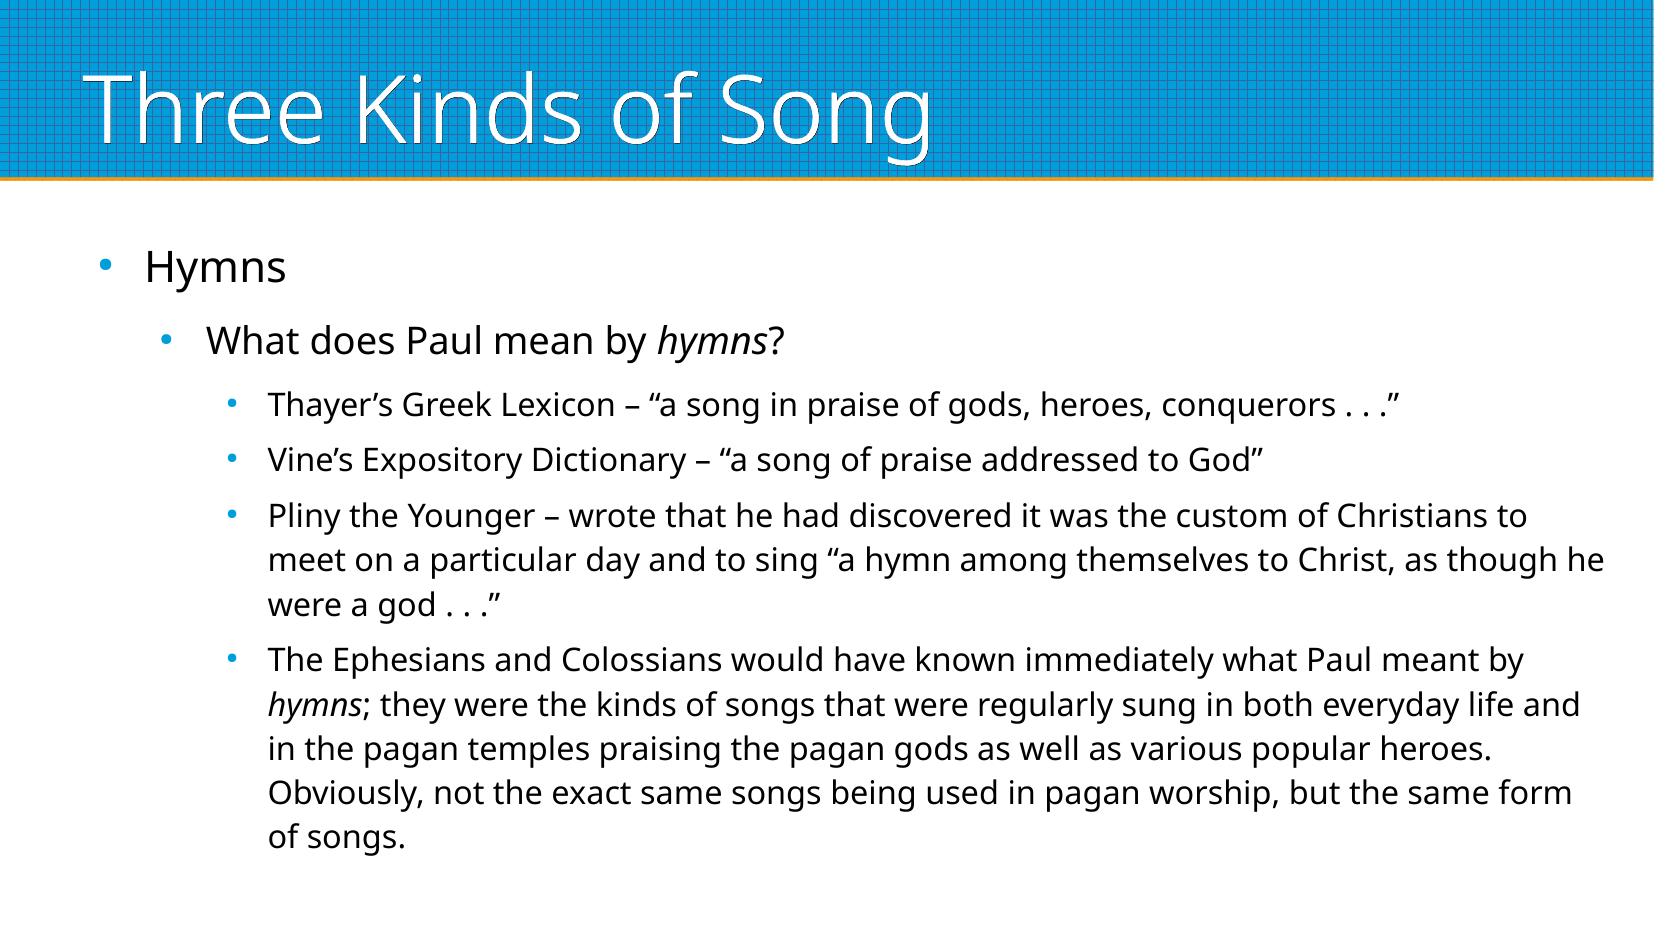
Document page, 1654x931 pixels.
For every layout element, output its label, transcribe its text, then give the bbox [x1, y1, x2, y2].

title Three Kinds of Song [82, 14, 1571, 171]
list Hymns What does Paul mean by hymns? Thayer’s Greek Lexicon – “a song in praise of gods, heroes, conquerors . . .” Vine’s Expository Dictionary – “a song of praise addressed to God” Pliny the Younger – wrote that he had discovered it was the custom of Christians to meet on a particular day and to sing “a hymn among themselves to Christ, as though he were a god . . .” The Ephesians and Colossians would have known immediately what Paul meant by hymns; they were the kinds of songs that were regularly sung in both everyday life and in the pagan temples praising the pagan gods as well as various popular heroes. Obviously, not the exact same songs being used in pagan worship, but the same form of songs. [82, 236, 1613, 863]
